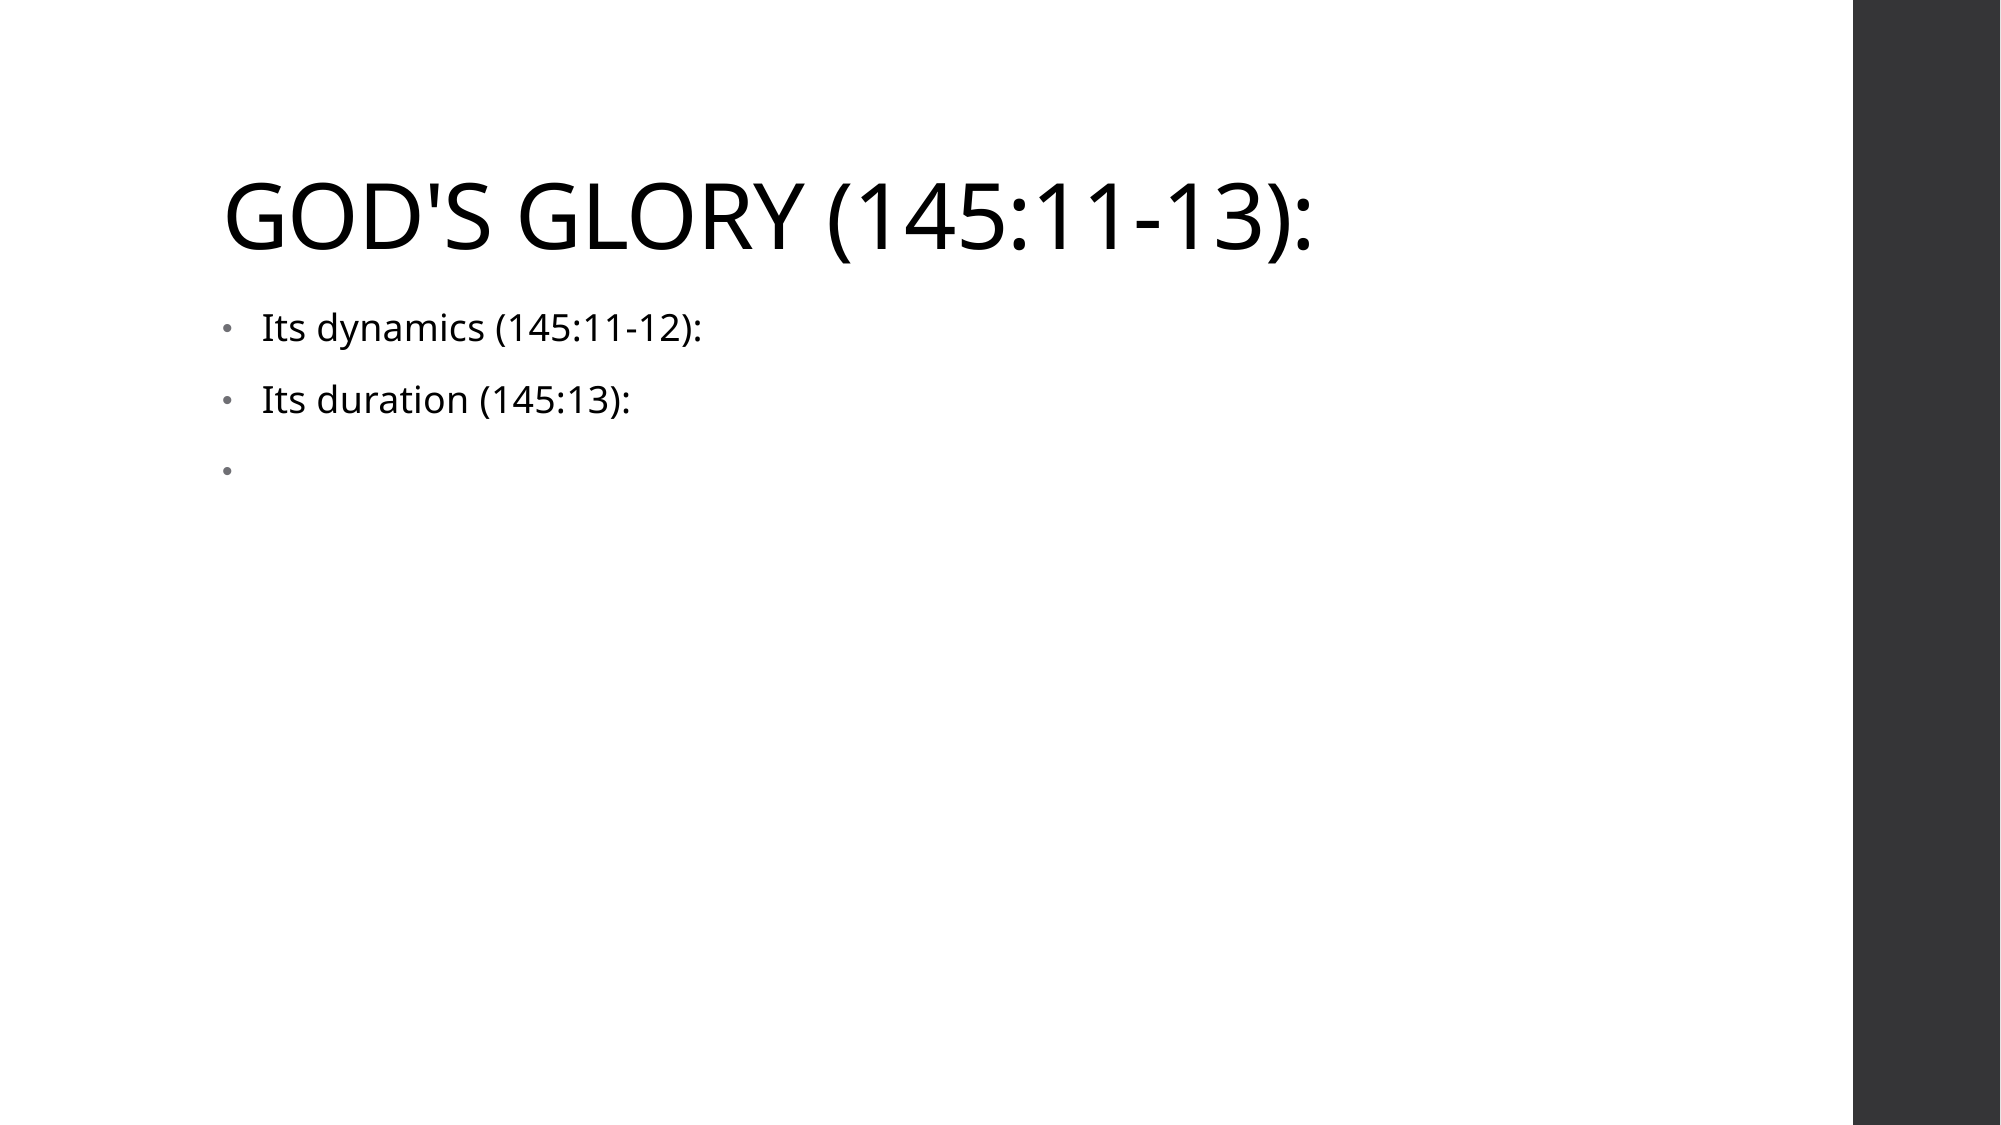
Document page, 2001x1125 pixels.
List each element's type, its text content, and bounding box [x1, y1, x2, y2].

list Its dynamics (145:11-12): Its duration (145:13): [206, 299, 1617, 1014]
title GOD'S GLORY (145:11-13): [206, 60, 1797, 278]
